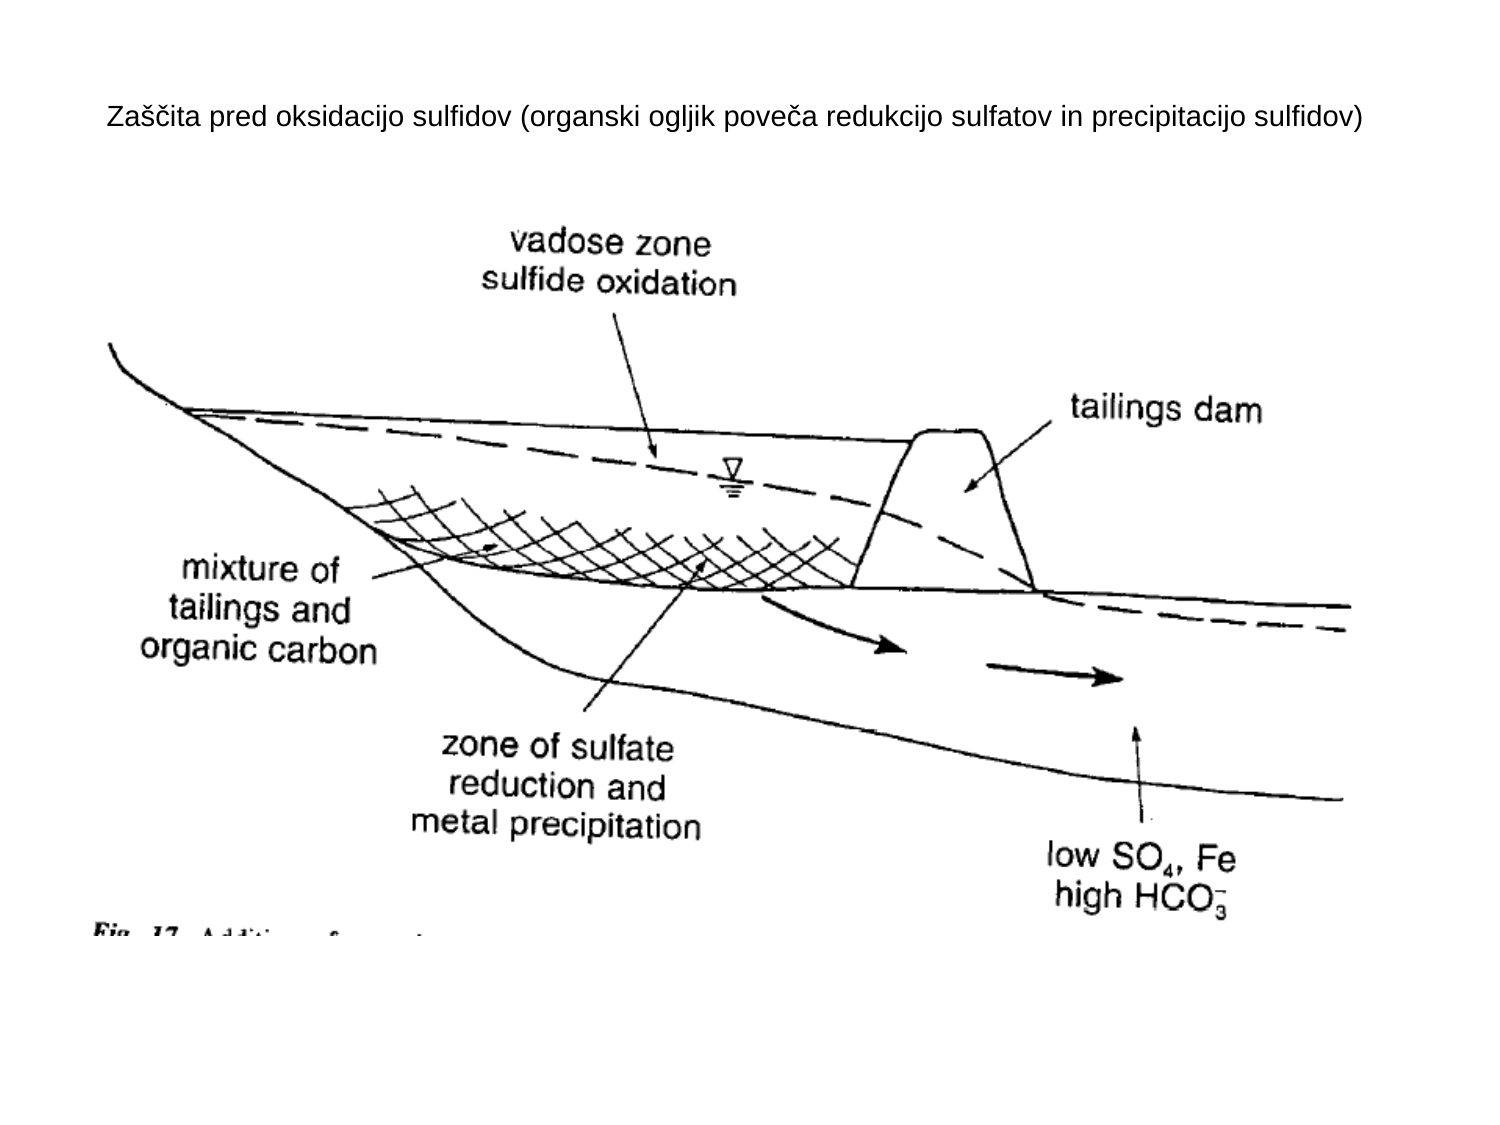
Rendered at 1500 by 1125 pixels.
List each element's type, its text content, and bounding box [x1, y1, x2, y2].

picture [61, 188, 1439, 936]
text_box Zaščita pred oksidacijo sulfidov (organski ogljik poveča redukcijo sulfatov in precipitacijo sulfidov) [91, 89, 1389, 141]
